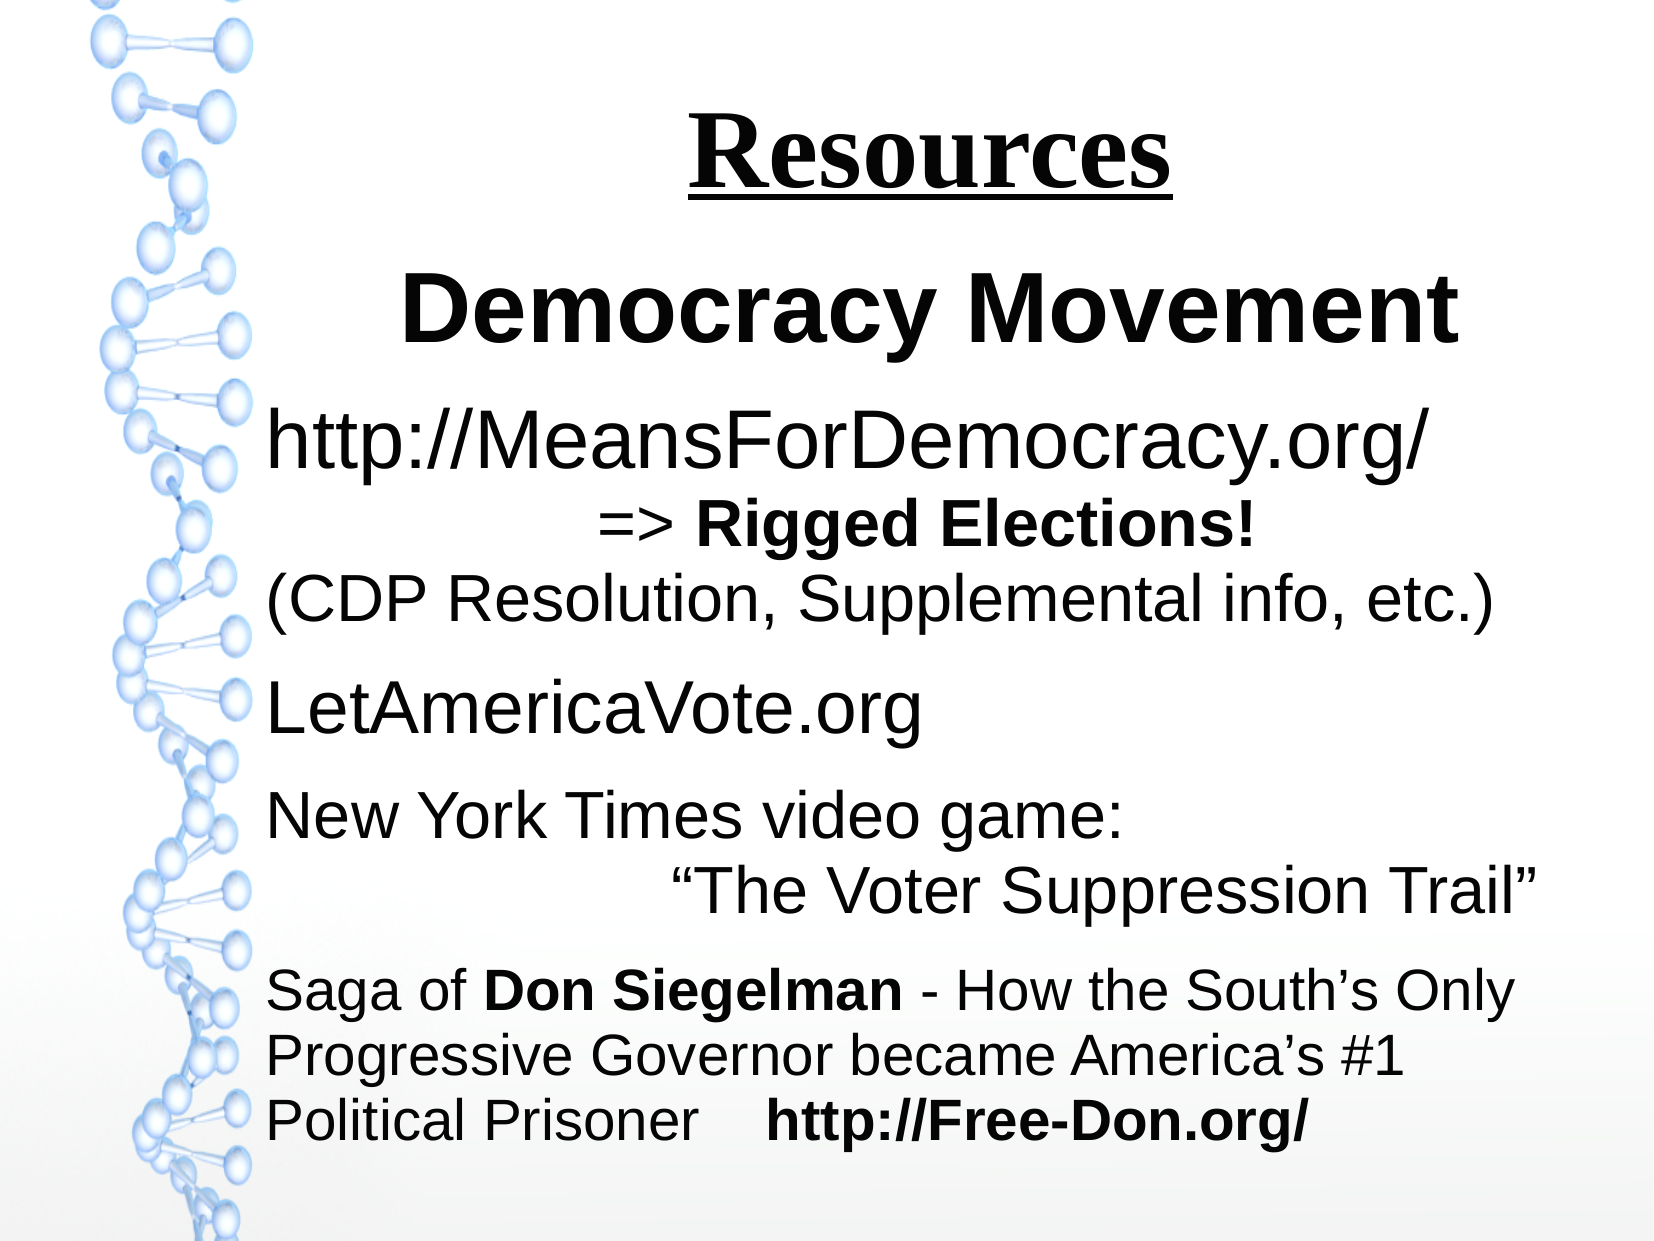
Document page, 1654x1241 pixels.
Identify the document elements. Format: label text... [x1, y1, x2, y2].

picture [0, 0, 1654, 1241]
title Resources [265, 47, 1595, 251]
list Democracy Movement http://MeansForDemocracy.org/ => Rigged Elections! (CDP Resolution, Supplemental info, etc.) LetAmericaVote.org New York Times video game: “The Voter Suppression Trail” Saga of Don Siegelman - How the South’s Only Progressive Governor became America’s #1 Political Prisoner http://Free-Don.org/ [265, 251, 1595, 1171]
